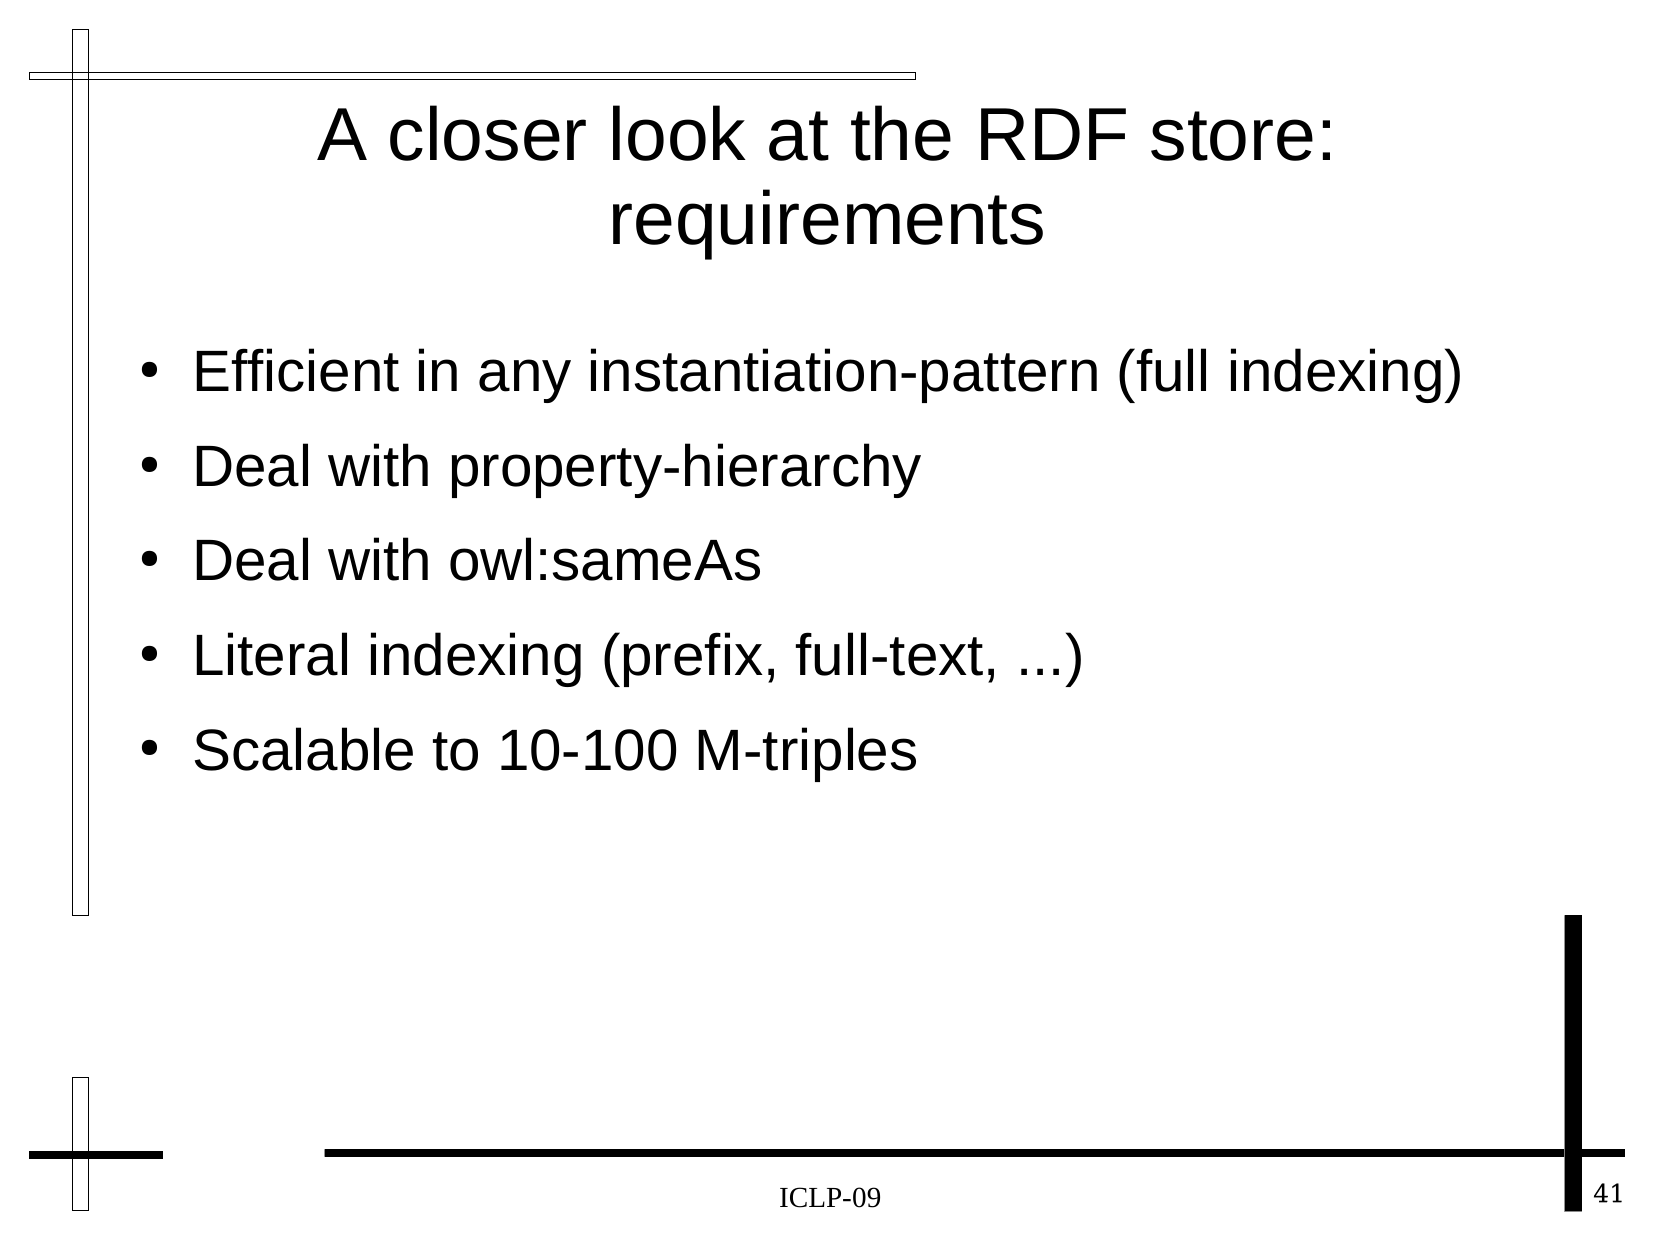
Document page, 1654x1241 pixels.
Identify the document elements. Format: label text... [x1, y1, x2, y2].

title A closer look at the RDF store: requirements [121, 88, 1534, 266]
list Efficient in any instantiation-pattern (full indexing) Deal with property-hierarchy Deal with owl:sameAs Literal indexing (prefix, full-text, ...) Scalable to 10-100 M-triples [121, 338, 1534, 1127]
